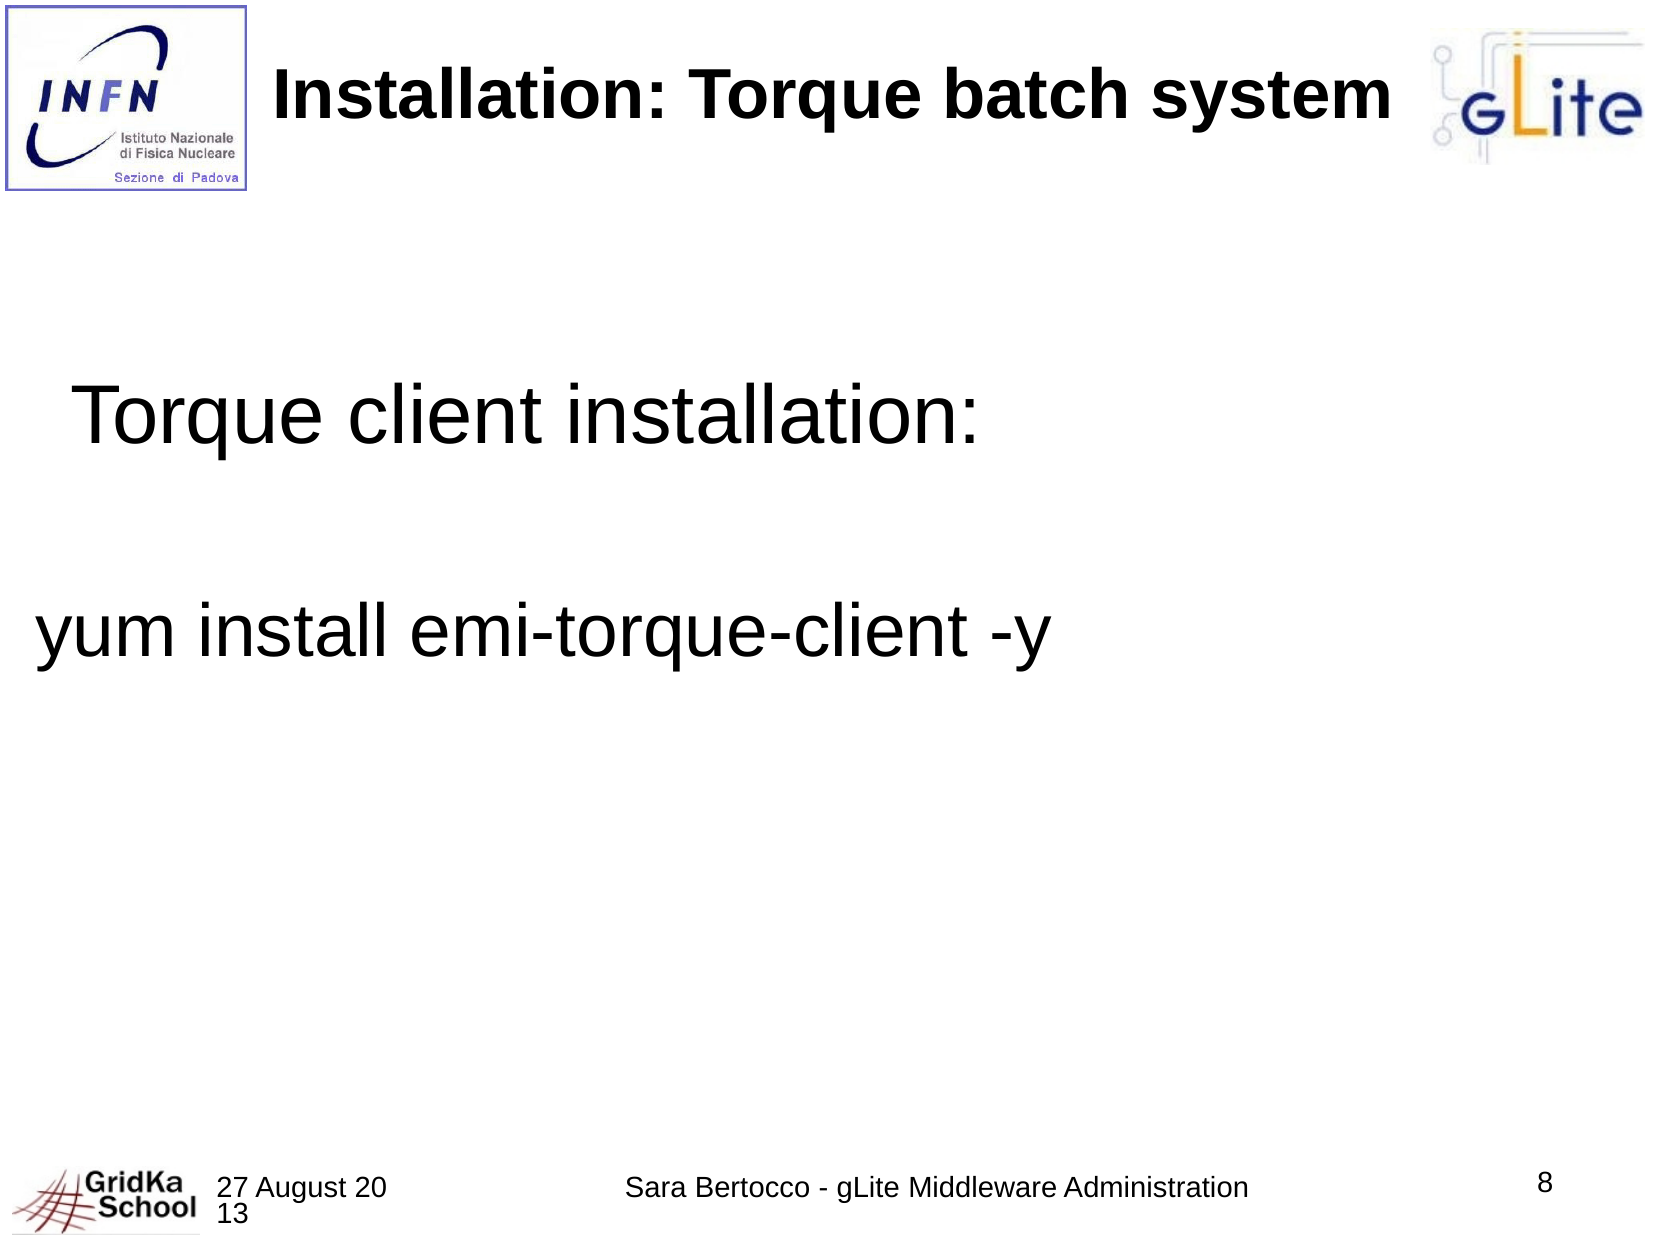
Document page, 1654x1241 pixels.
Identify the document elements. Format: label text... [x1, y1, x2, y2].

picture [12, 1166, 200, 1235]
title Installation: Torque batch system [9, 0, 1633, 188]
picture [1430, 28, 1645, 165]
picture [5, 5, 247, 191]
text_box Torque client installation: yum install emi-torque-client -y [20, 360, 1645, 1010]
